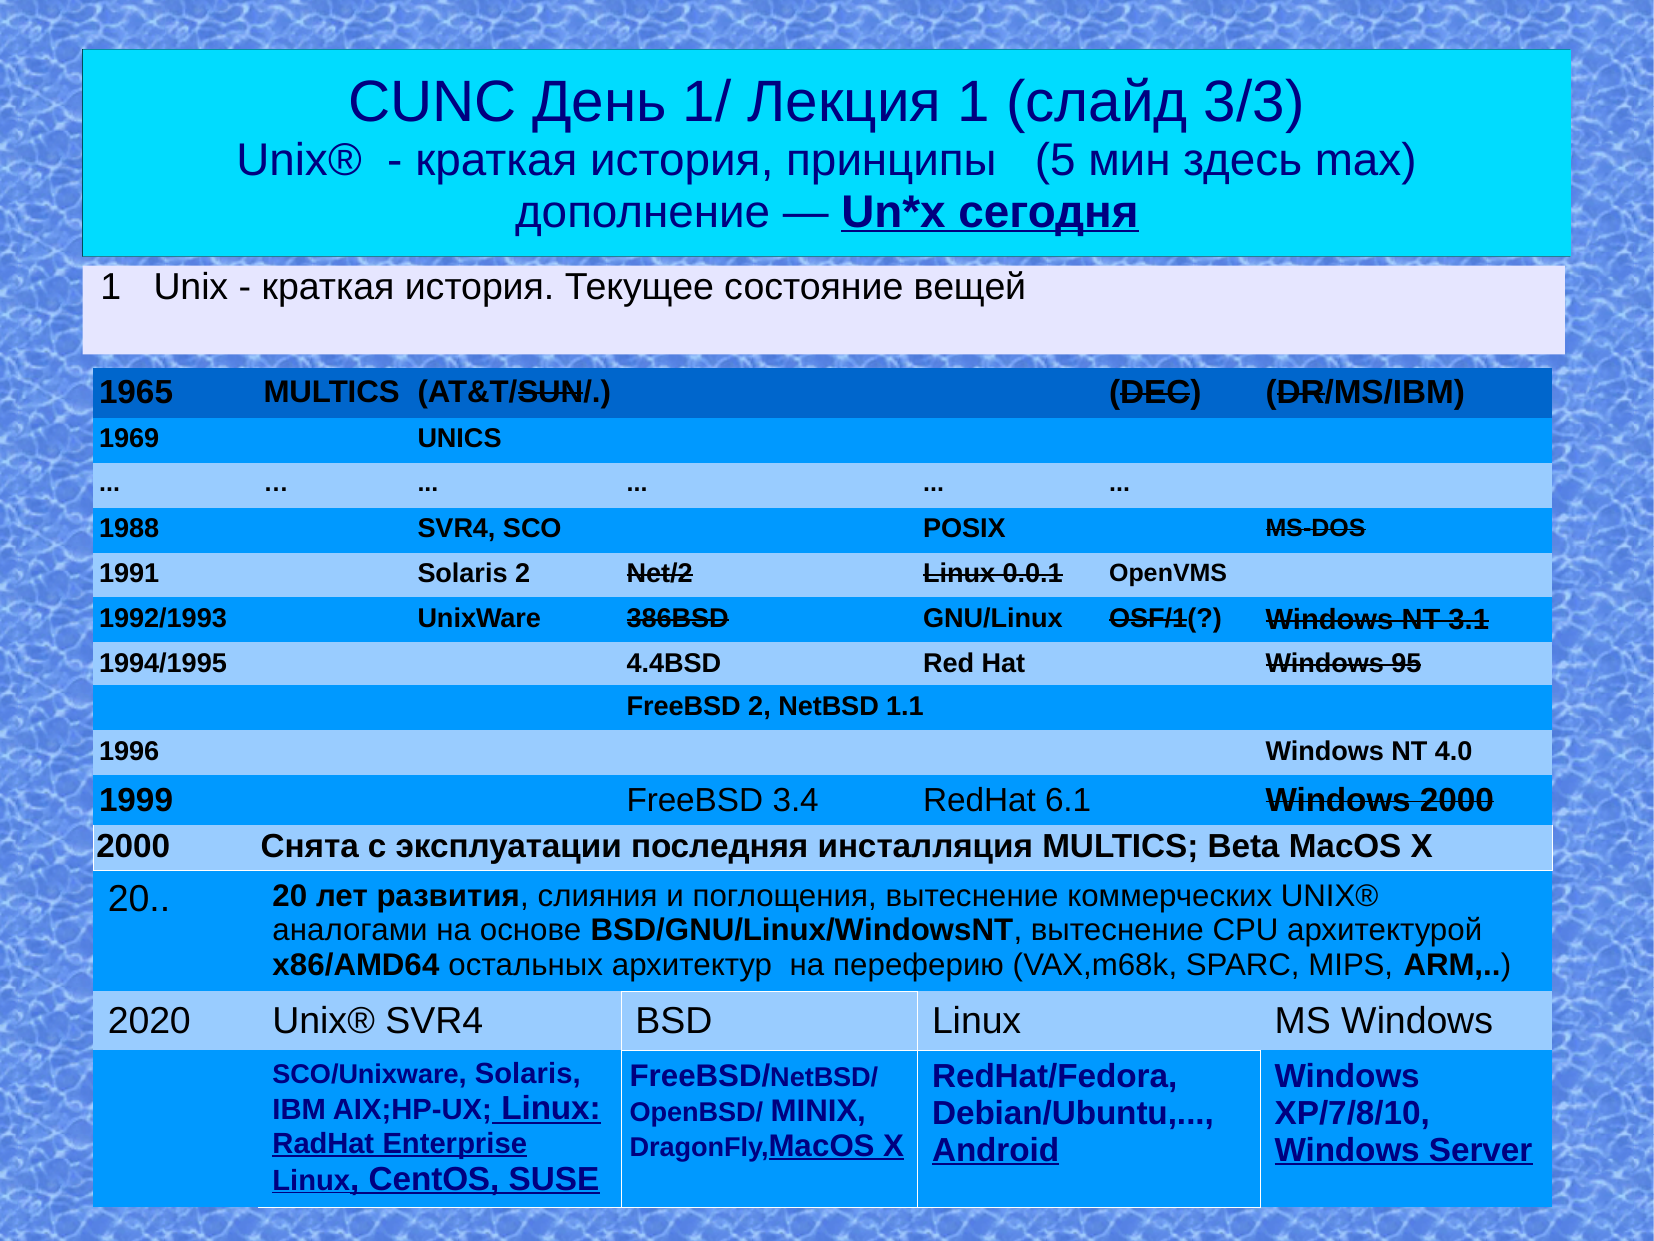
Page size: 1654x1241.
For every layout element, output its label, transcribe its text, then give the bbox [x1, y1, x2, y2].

table_cell SCO/Unixware, Solaris, IBM AIX;HP-UX; Linux: RadHat Enterprise Linux, CentOS, SUSE [258, 1050, 621, 1207]
table_cell [1103, 685, 1260, 730]
table_cell 386BSD [621, 597, 917, 642]
table_cell RedHat/Fedora, Debian/Ubuntu,..., Android [918, 1051, 1260, 1207]
table_cell … [258, 463, 412, 508]
table_cell [258, 642, 412, 685]
table_cell SVR4, SCO [412, 508, 621, 553]
table_cell Windows NT 4.0 [1260, 730, 1552, 775]
table_cell Снята с эксплуатации последняя инсталляция MULTICS; Beta MacOS X [258, 825, 1552, 870]
table_cell [93, 685, 258, 730]
table_cell OpenVMS [1103, 553, 1260, 597]
table_cell FreeBSD/NetBSD/ OpenBSD/ MINIX, DragonFly,MacOS X [622, 1051, 917, 1207]
table_cell 4.4BSD [621, 642, 917, 685]
table_cell ... [93, 463, 258, 508]
table_cell FreeBSD 2, NetBSD 1.1 [621, 685, 1103, 730]
table_cell ... [412, 463, 621, 508]
table_cell [621, 730, 917, 775]
table_cell [1103, 991, 1260, 1050]
table_cell POSIX [917, 508, 1103, 553]
table_header (DEC) [1103, 368, 1260, 418]
table_cell GNU/Linux [917, 597, 1103, 642]
table_cell [1103, 775, 1260, 825]
table_cell UNICS [412, 418, 621, 463]
table_cell [412, 730, 621, 775]
table_header [621, 368, 917, 418]
table_cell 1994/1995 [93, 642, 258, 685]
table_header 1965 [93, 368, 258, 418]
table_cell [917, 730, 1103, 775]
table_cell Solaris 2 [412, 553, 621, 597]
table_cell 2000 [94, 825, 258, 870]
table_cell FreeBSD 3.4 [621, 775, 917, 825]
table_cell [1260, 685, 1552, 730]
table_cell 2020 [93, 991, 258, 1050]
table_cell [258, 685, 412, 730]
table_cell Windows NT 3.1 [1260, 597, 1552, 642]
table_cell [1103, 418, 1260, 463]
table_cell [1103, 508, 1260, 553]
table_cell 1992/1993 [93, 597, 258, 642]
table_cell 1969 [93, 418, 258, 463]
table_header (AT&T/SUN/.) [412, 368, 621, 418]
table_cell [258, 508, 412, 553]
table_cell [1260, 553, 1552, 597]
table_cell [1260, 418, 1552, 463]
table_cell 20.. [93, 871, 258, 991]
title CUNC День 1/ Лекция 1 (слайд 3/3) Unix® - краткая история, принципы (5 мин здесь max) дополнение — Un*x сегодня [82, 49, 1571, 257]
table_cell ... [1103, 463, 1552, 508]
table_cell BSD [622, 992, 917, 1050]
table_cell 1999 [93, 775, 258, 825]
table_cell MS-DOS [1260, 508, 1552, 553]
table_cell [412, 642, 621, 685]
list Unix - краткая история. Текущее состояние вещей [82, 265, 1565, 355]
table_cell [412, 775, 621, 825]
table_cell OSF/1(?) [1103, 597, 1260, 642]
table_cell Linux [918, 991, 1103, 1050]
table_cell 20 лет развития, слияния и поглощения, вытеснение коммерческих UNIX® аналогами на основе BSD/GNU/Linux/WindowsNT, вытеснение CPU архитектурой x86/AMD64 остальных архитектур на переферию (VAX,m68k, SPARC, MIPS, ARM,..) [258, 871, 1552, 991]
table_cell Net/2 [621, 553, 917, 597]
table_cell Unix® SVR4 [258, 991, 621, 1050]
table_cell 1988 [93, 508, 258, 553]
table_cell Red Hat [917, 642, 1103, 685]
table_header [917, 368, 1103, 418]
table_cell [258, 418, 412, 463]
table_cell Windows 2000 [1260, 775, 1552, 825]
table_cell UnixWare [412, 597, 621, 642]
table_cell [258, 730, 412, 775]
table_cell ... [917, 463, 1103, 508]
table_cell Windows 95 [1260, 642, 1552, 685]
table_header MULTICS [258, 368, 412, 418]
table_cell ... [621, 463, 917, 508]
table_header (DR/MS/IBM) [1260, 368, 1552, 418]
table_cell RedHat 6.1 [917, 775, 1103, 825]
table_cell [917, 418, 1103, 463]
table_cell [621, 508, 917, 553]
table_cell [1103, 642, 1260, 685]
table_cell [1103, 730, 1260, 775]
table_cell MS Windows [1260, 991, 1552, 1050]
table_cell Windows XP/7/8/10, Windows Server [1261, 1050, 1552, 1207]
table_cell [412, 685, 621, 730]
table_cell [258, 597, 412, 642]
picture [0, 0, 1654, 1241]
table_cell [621, 418, 917, 463]
table_cell 1991 [93, 553, 258, 597]
table_cell [258, 553, 412, 597]
table_cell Linux 0.0.1 [917, 553, 1103, 597]
table_cell [93, 1050, 258, 1207]
table_cell [258, 775, 412, 825]
table_cell 1996 [93, 730, 258, 775]
